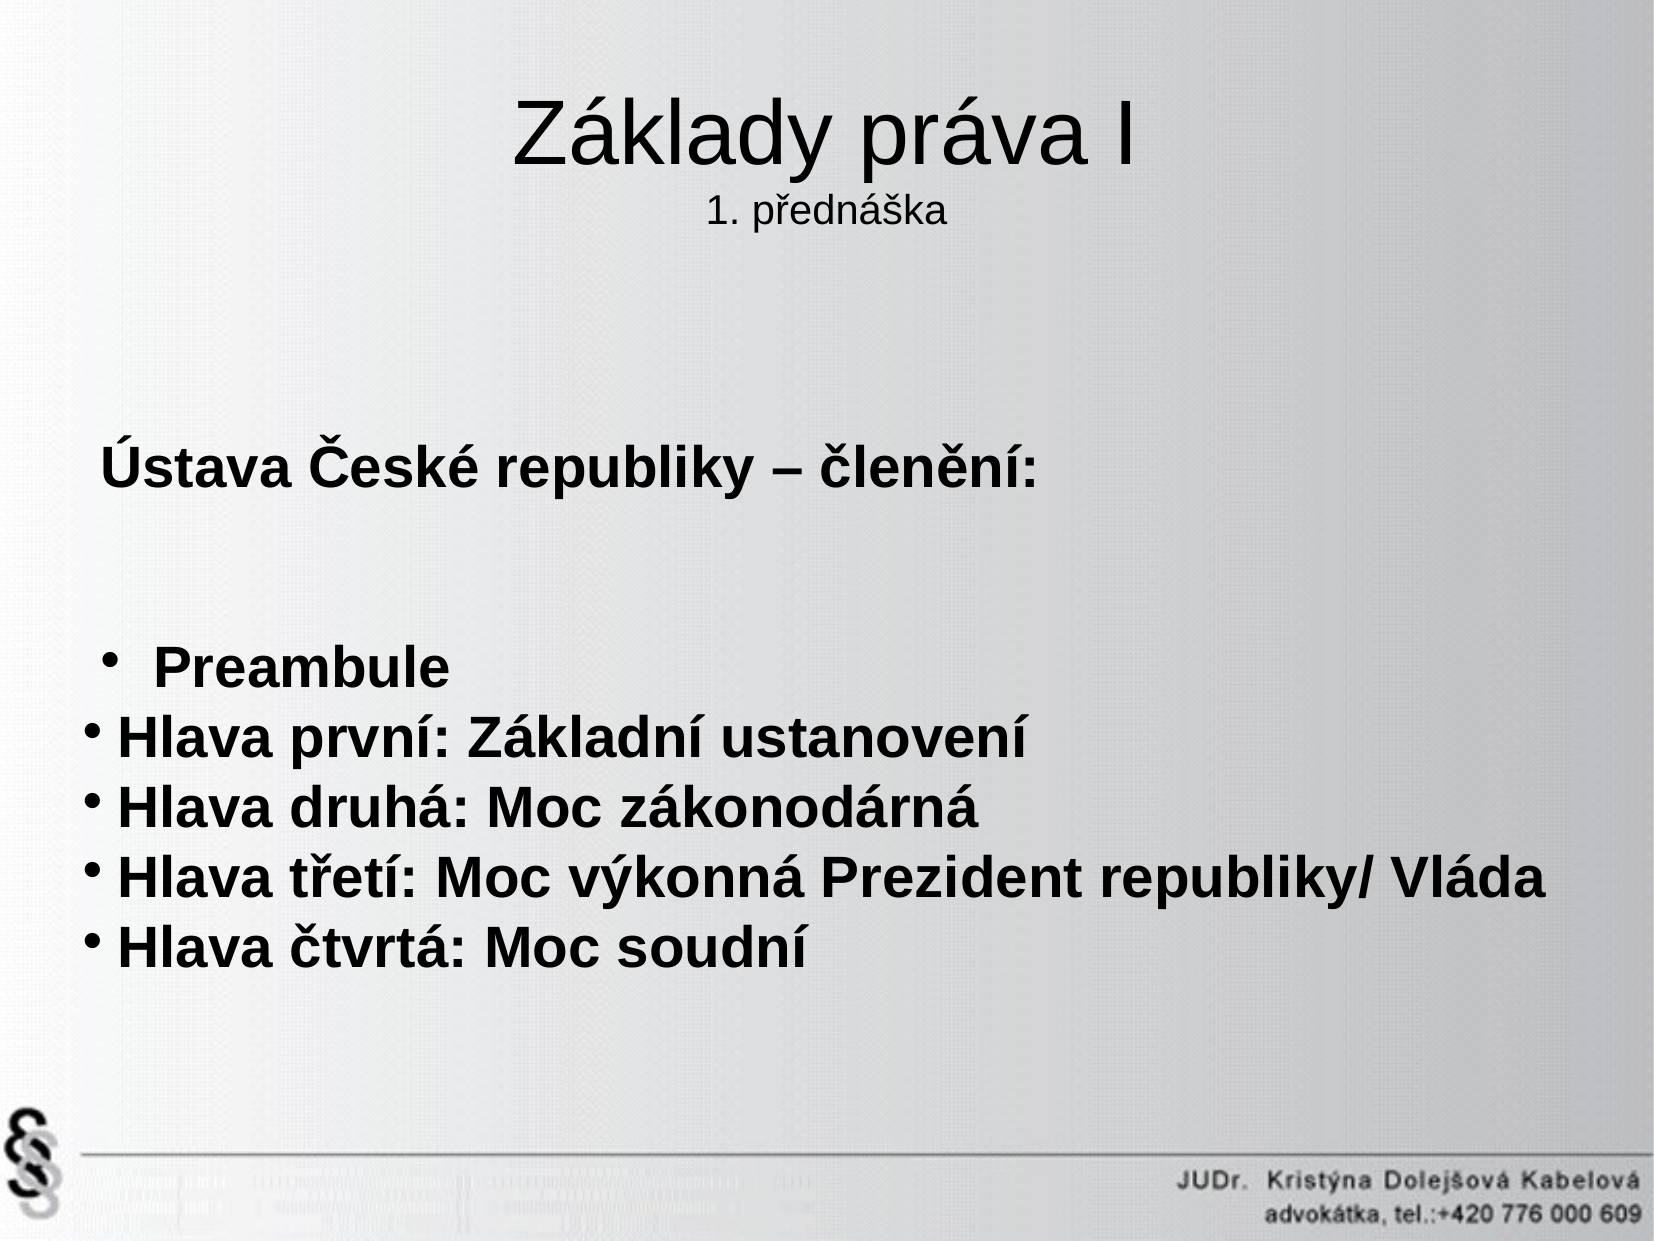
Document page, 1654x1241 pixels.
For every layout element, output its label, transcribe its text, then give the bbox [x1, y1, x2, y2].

text_box Ústava České republiky – členění: Preambule Hlava první: Základní ustanovení Hlava druhá: Moc zákonodárná Hlava třetí: Moc výkonná Prezident republiky/ Vláda Hlava čtvrtá: Moc soudní [82, 290, 1571, 1010]
picture [0, 0, 1654, 1241]
text_box Základy práva I 1. přednáška [82, 49, 1571, 257]
